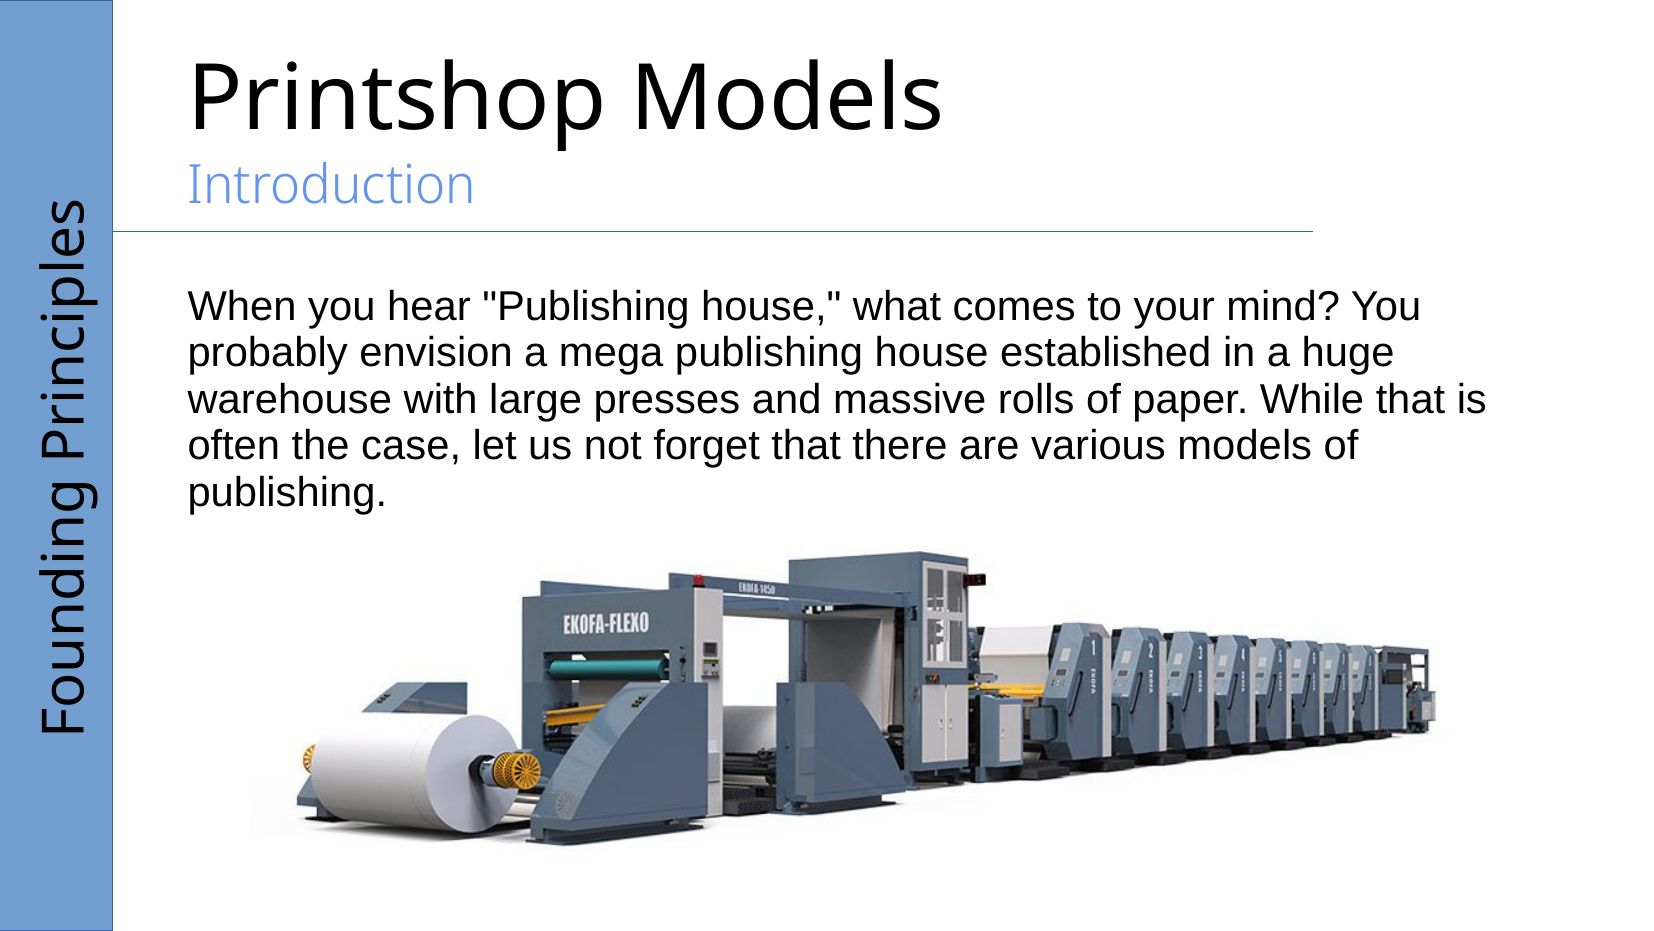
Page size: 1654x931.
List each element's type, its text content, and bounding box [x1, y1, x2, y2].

text_box [0, 0, 113, 931]
title Printshop Models [187, 33, 1571, 125]
subtitle When you hear "Publishing house," what comes to your mind? You probably envision a mega publishing house established in a huge warehouse with large presses and massive rolls of paper. While that is often the case, let us not forget that there are various models of publishing. [187, 282, 1538, 563]
text_box Founding Principles [13, 37, 105, 901]
picture [250, 563, 1489, 922]
title Introduction [187, 125, 1571, 239]
